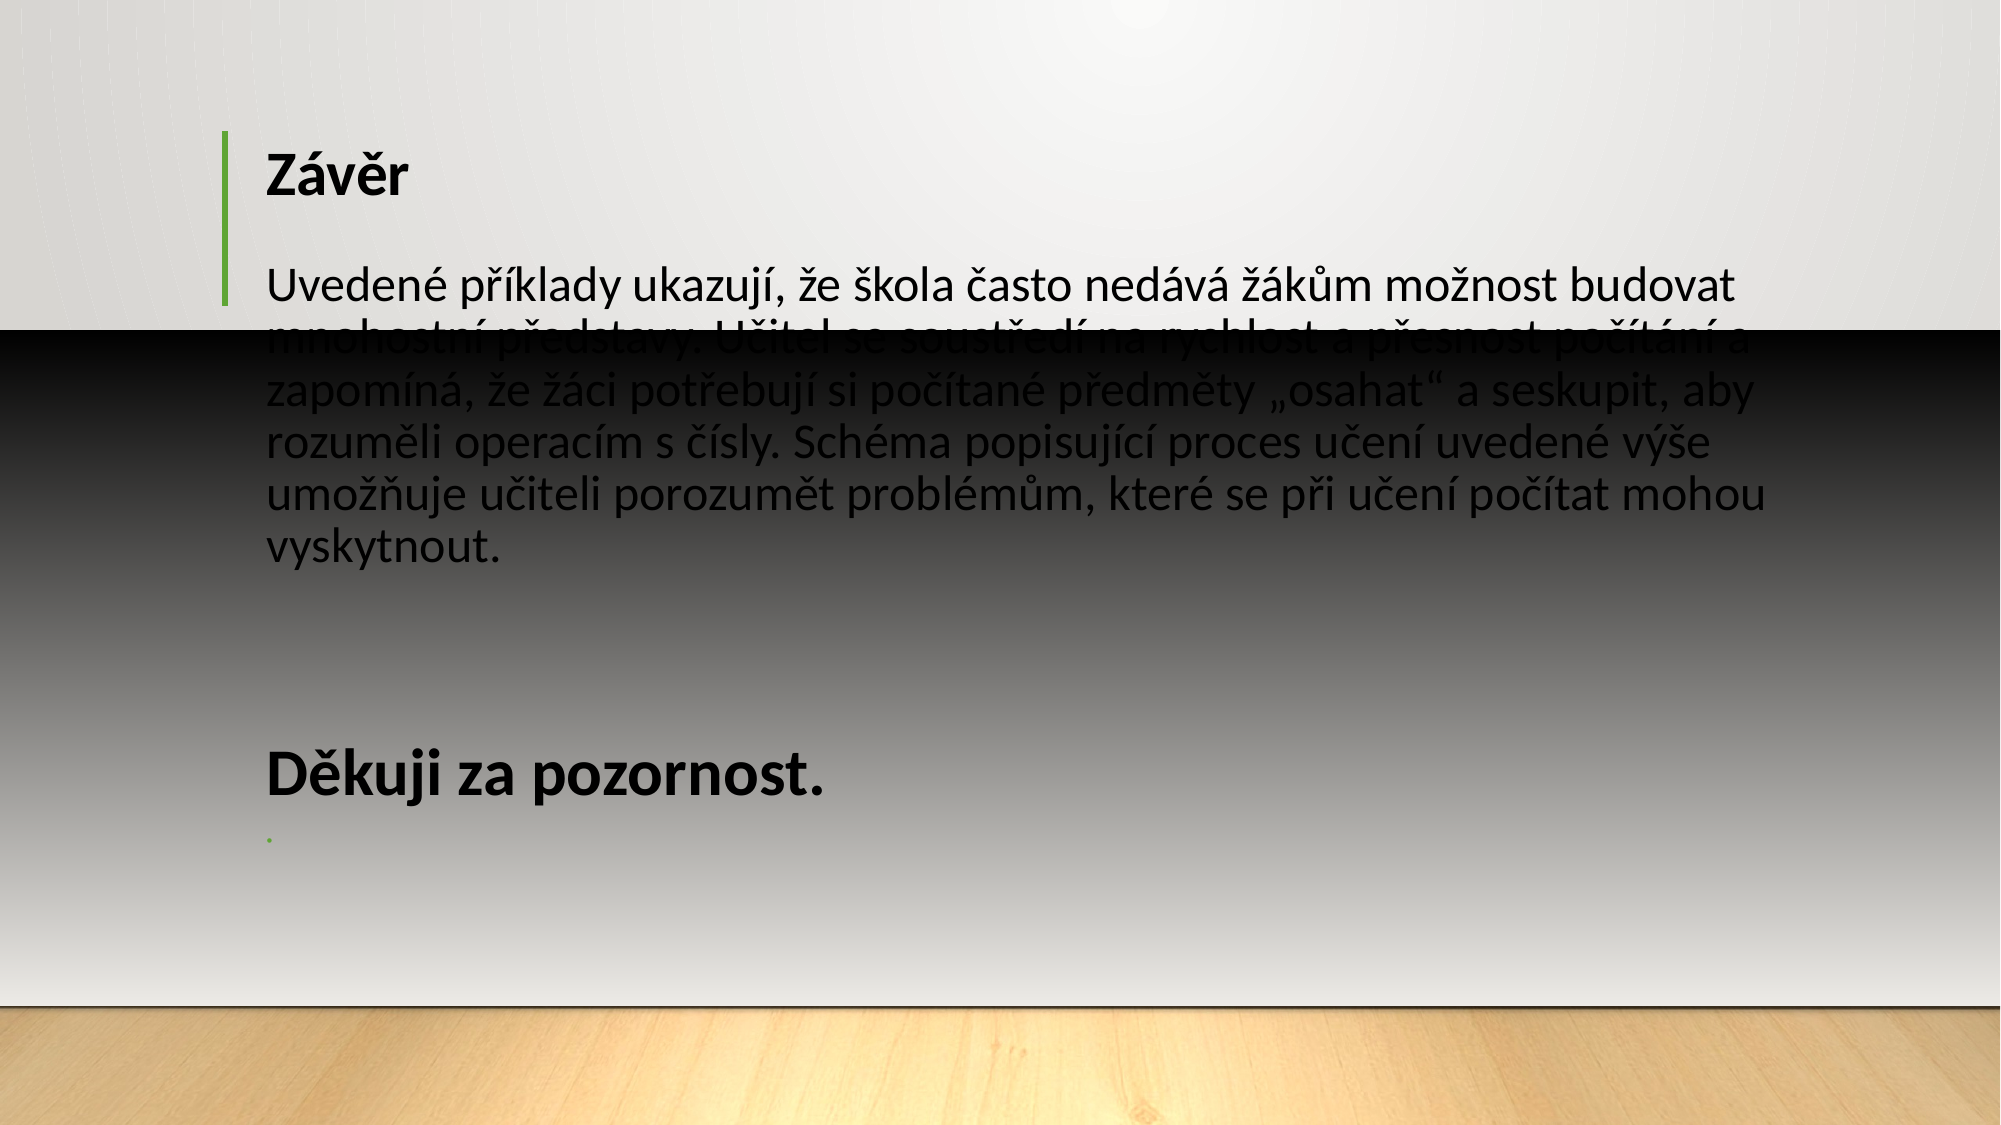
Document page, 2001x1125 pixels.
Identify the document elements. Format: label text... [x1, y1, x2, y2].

title Závěr [251, 131, 1814, 252]
list Uvedené příklady ukazují, že škola často nedává žákům možnost budovat mnohostní představy. Učitel se soustředí na rychlost a přesnost počítání a zapomíná, že žáci potřebují si počítané předměty „osahat“ a seskupit, aby rozuměli operacím s čísly. Schéma popisující proces učení uvedené výše umožňuje učiteli porozumět problémům, které se při učení počítat mohou vyskytnout. Děkuji za pozornost. [251, 252, 1814, 897]
